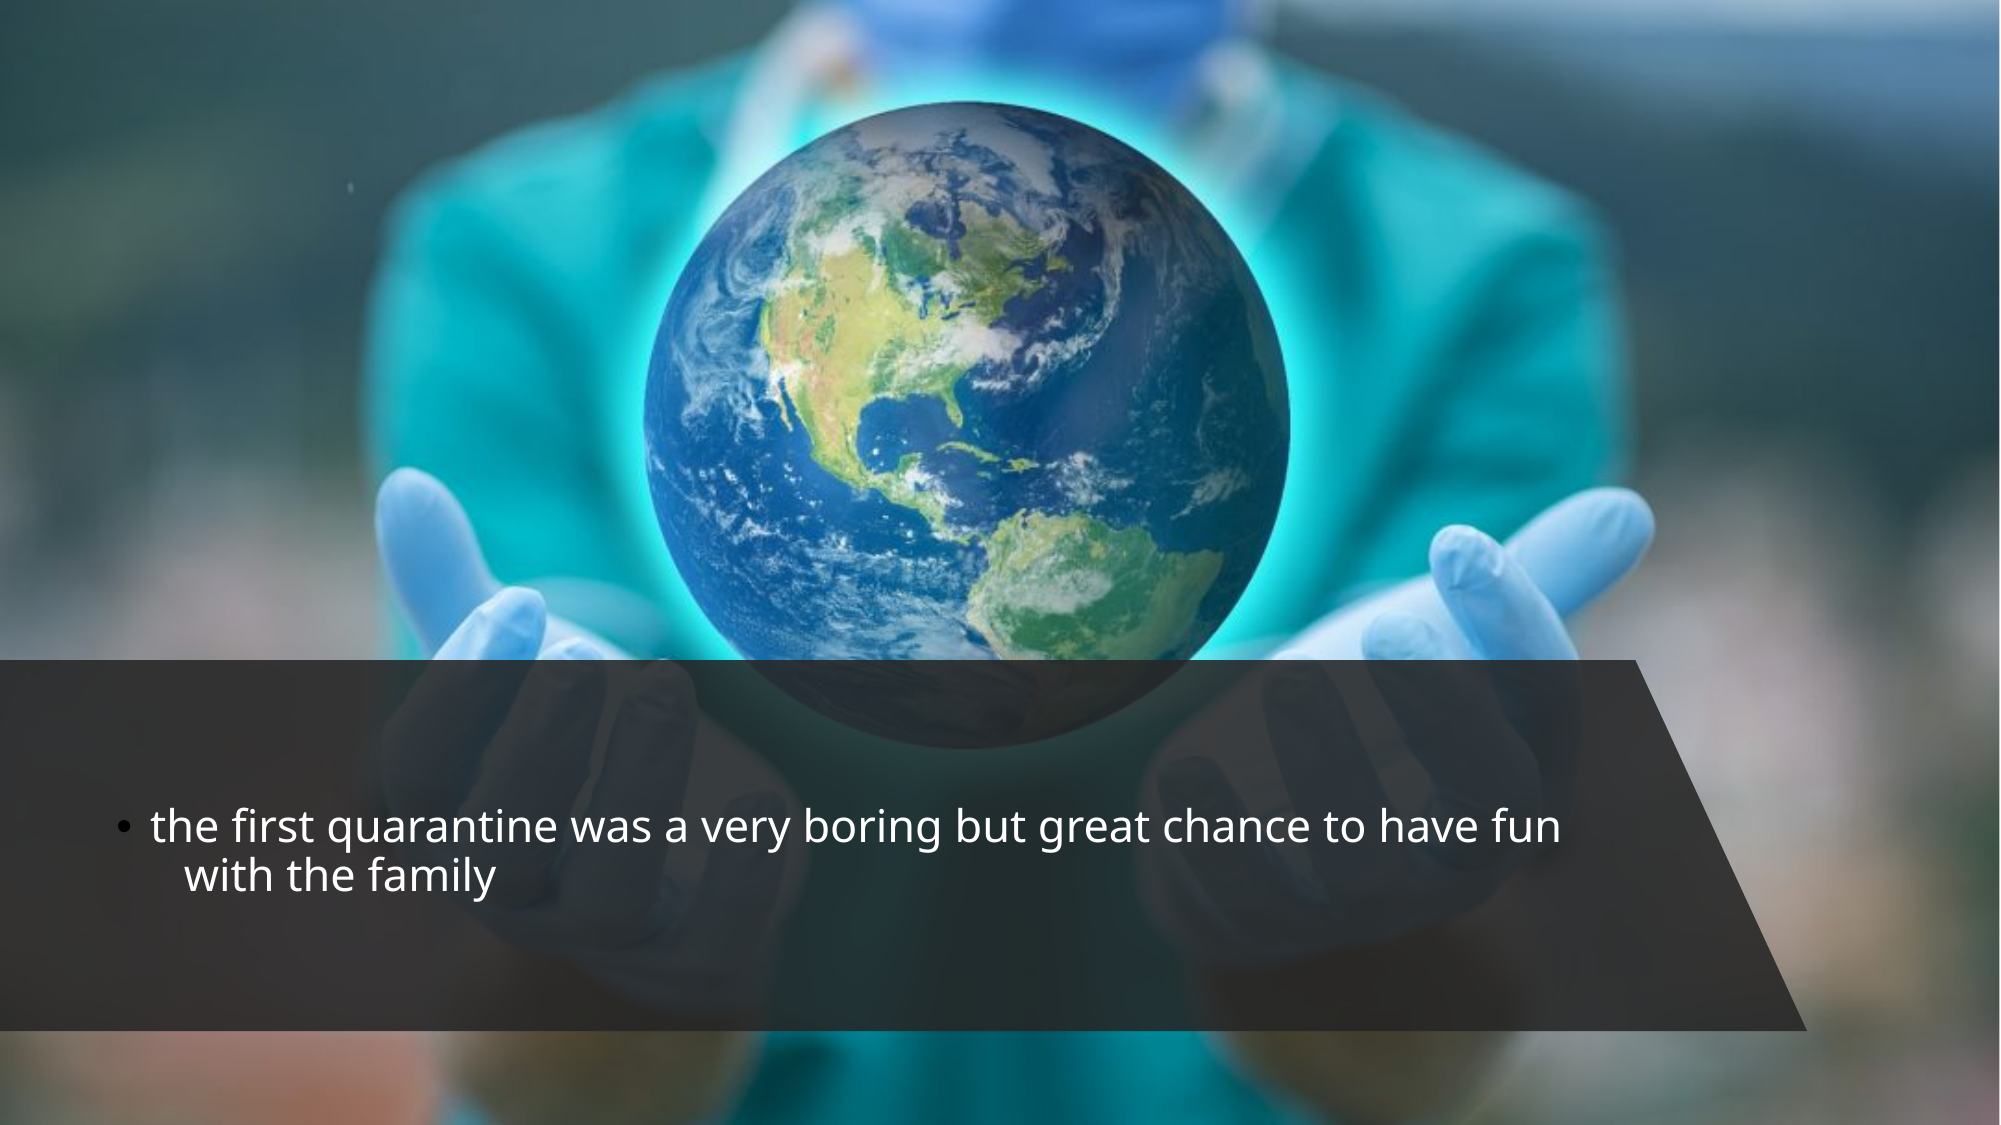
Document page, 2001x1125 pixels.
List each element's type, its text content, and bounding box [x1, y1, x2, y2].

picture [0, 0, 2000, 1125]
list the first quarantine was a very boring but great chance to have fun with the family [101, 796, 1671, 1002]
text_box [0, 660, 1808, 1032]
